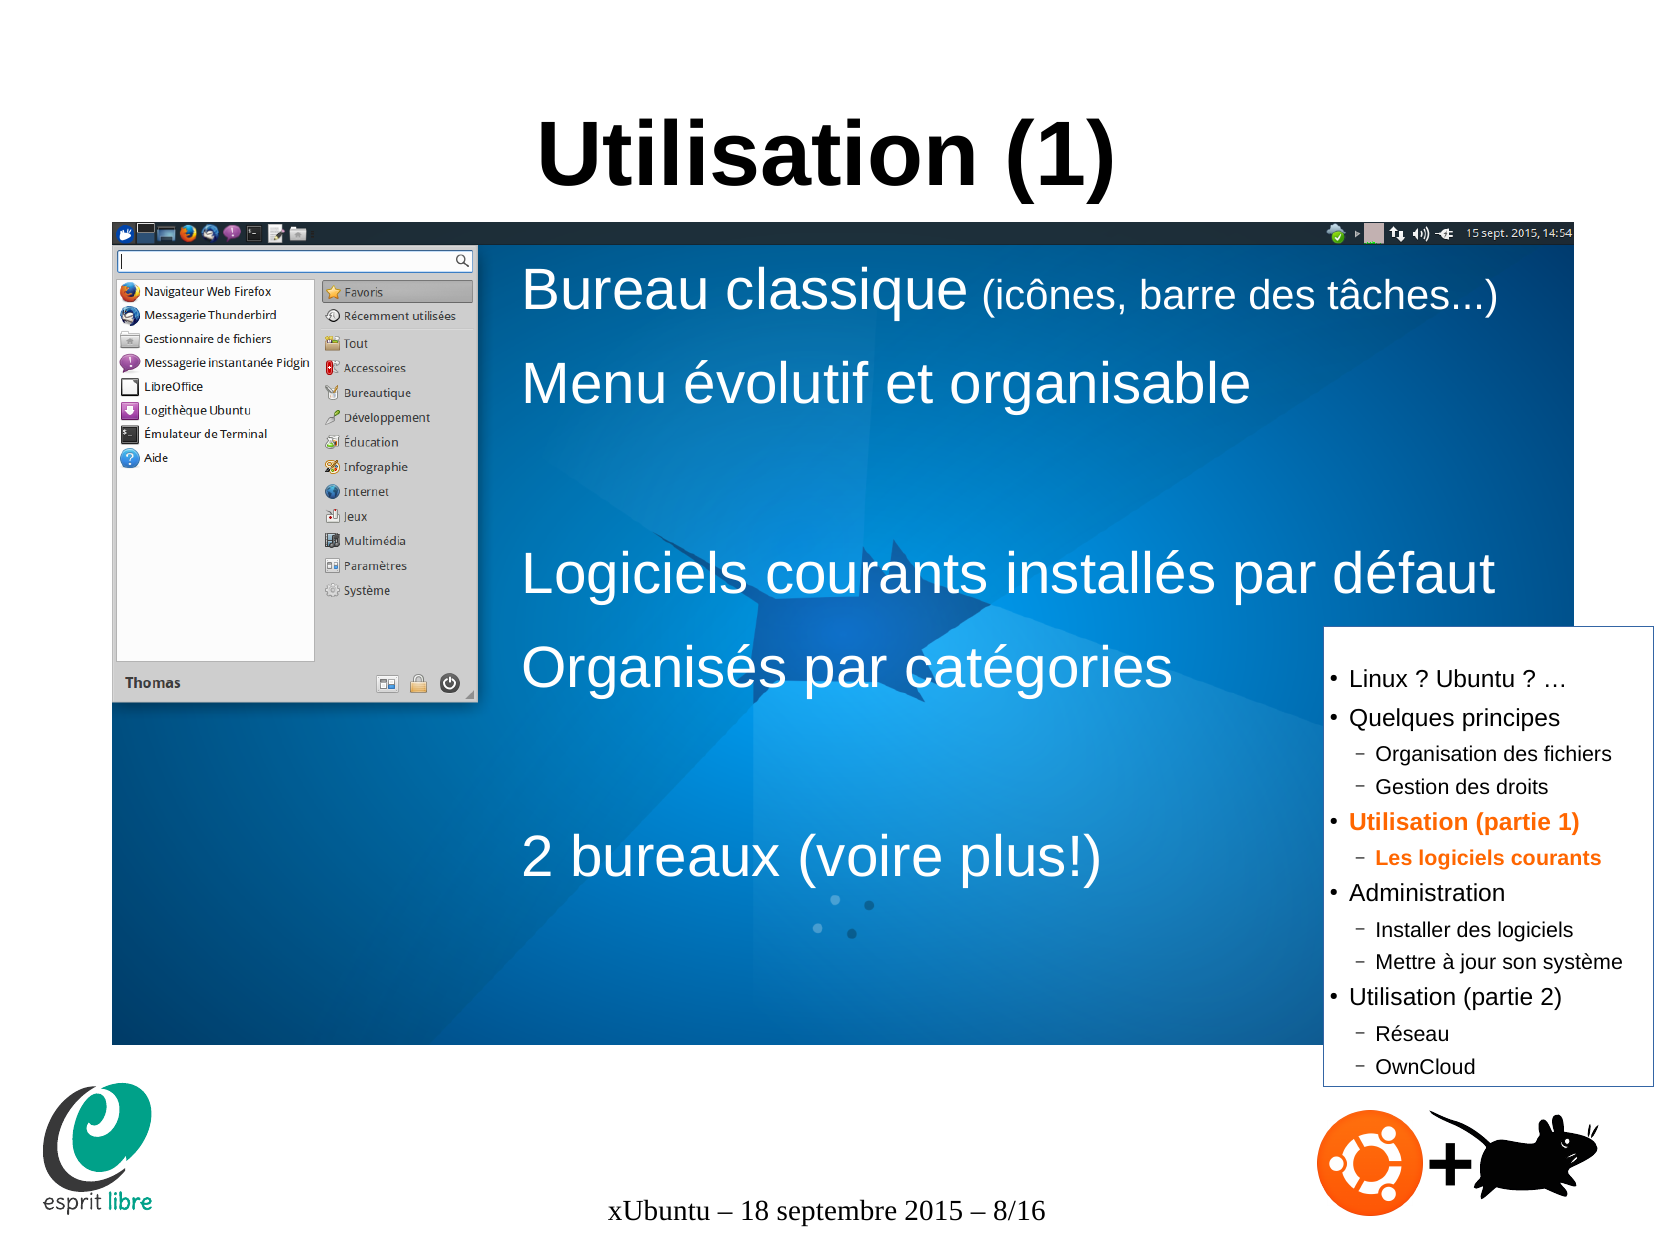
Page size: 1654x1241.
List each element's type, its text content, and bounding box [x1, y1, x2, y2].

picture [1560, 222, 1574, 626]
picture [1317, 1110, 1423, 1216]
list Linux ? Ubuntu ? … Quelques principes Organisation des fichiers Gestion des droits Utilisation (partie 1) Les logiciels courants Administration Installer des logiciels Mettre à jour son système Utilisation (partie 2) Réseau OwnCloud [1323, 626, 1654, 1087]
title Utilisation (1) [82, 49, 1571, 257]
list Bureau classique (icônes, barre des tâches...) Menu évolutif et organisable Logiciels courants installés par défaut Organisés par catégories 2 bureaux (voire plus!) [82, 256, 1560, 1076]
